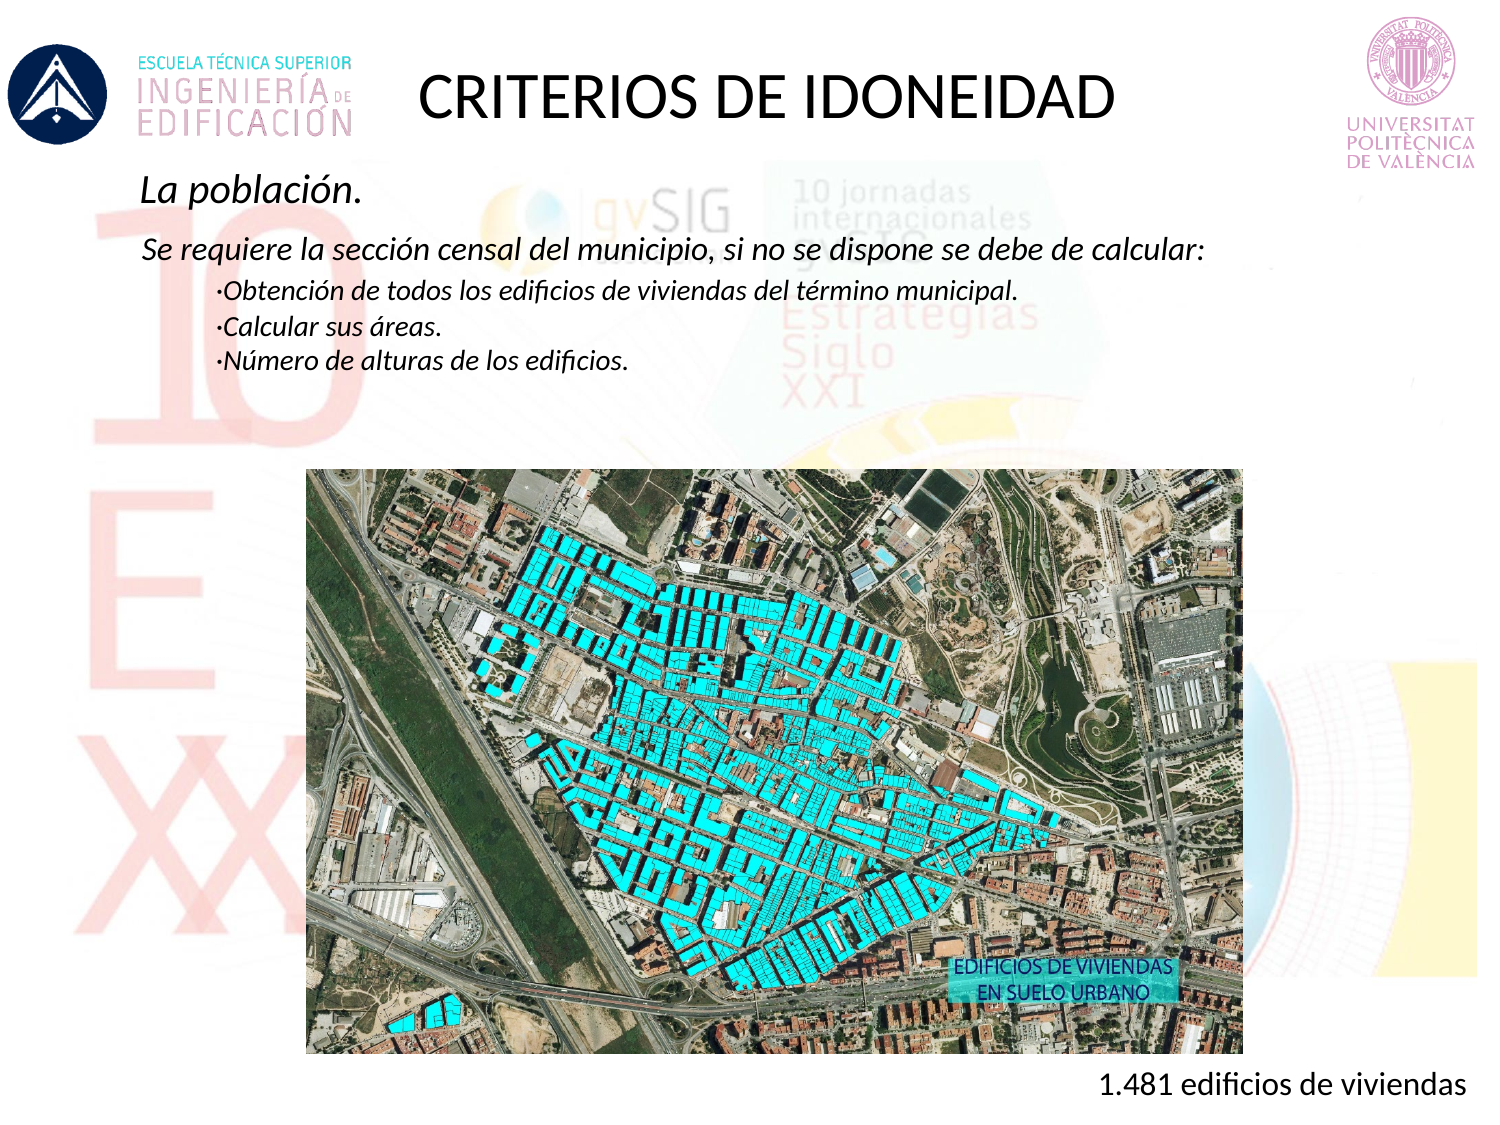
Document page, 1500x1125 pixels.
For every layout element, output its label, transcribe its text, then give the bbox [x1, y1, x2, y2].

text_box Se requiere la sección censal del municipio, si no se dispone se debe de calcular: ·Obtención de todos los edificios de viviendas del término municipal. ·Calcular sus áreas. ·Número de alturas de los edificios. [52, 219, 1248, 385]
text_box 1.481 edificios de viviendas [1083, 1055, 1491, 1110]
text_box La población. [51, 154, 1447, 219]
picture [0, 0, 1491, 1125]
text_box CRITERIOS DE IDONEIDAD [288, 44, 1248, 140]
